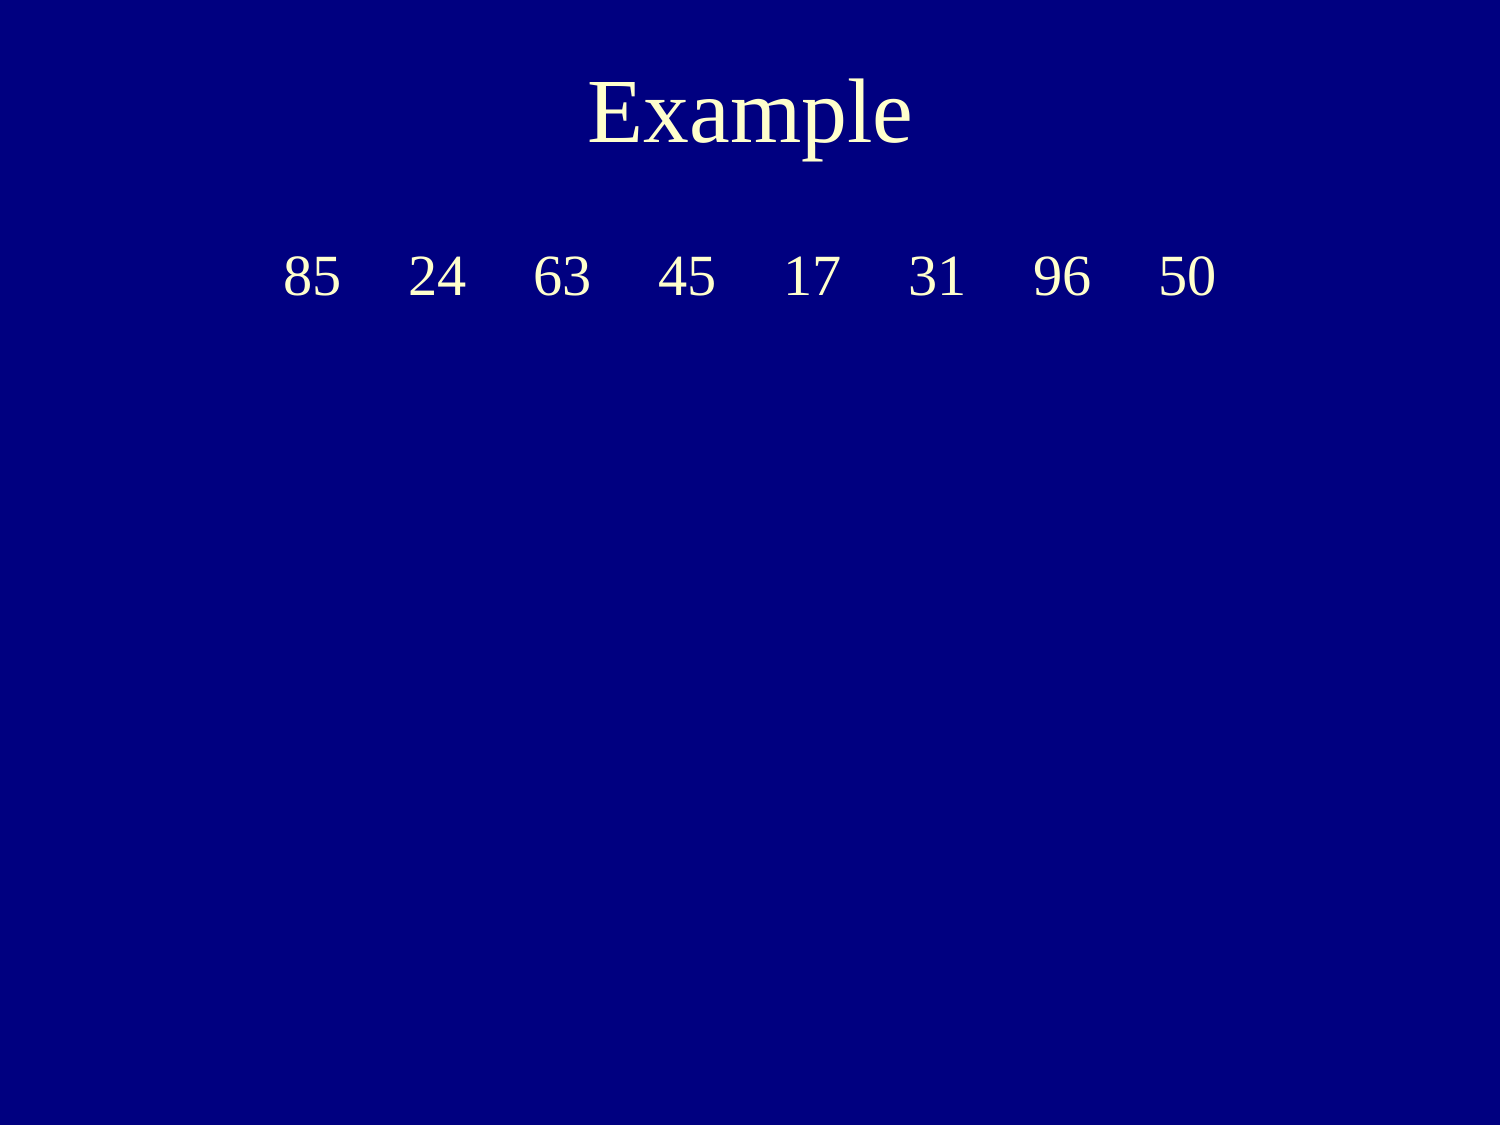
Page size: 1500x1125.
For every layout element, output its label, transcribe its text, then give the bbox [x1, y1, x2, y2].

table_header 31 [875, 229, 1000, 325]
table_header 63 [500, 229, 625, 325]
table_header 50 [1125, 229, 1250, 325]
table_header 24 [375, 229, 500, 325]
table_header 85 [250, 229, 375, 325]
title Example [22, 43, 1480, 169]
table_header 45 [625, 229, 750, 325]
table_header 96 [1000, 229, 1125, 325]
table_header 17 [750, 229, 875, 325]
